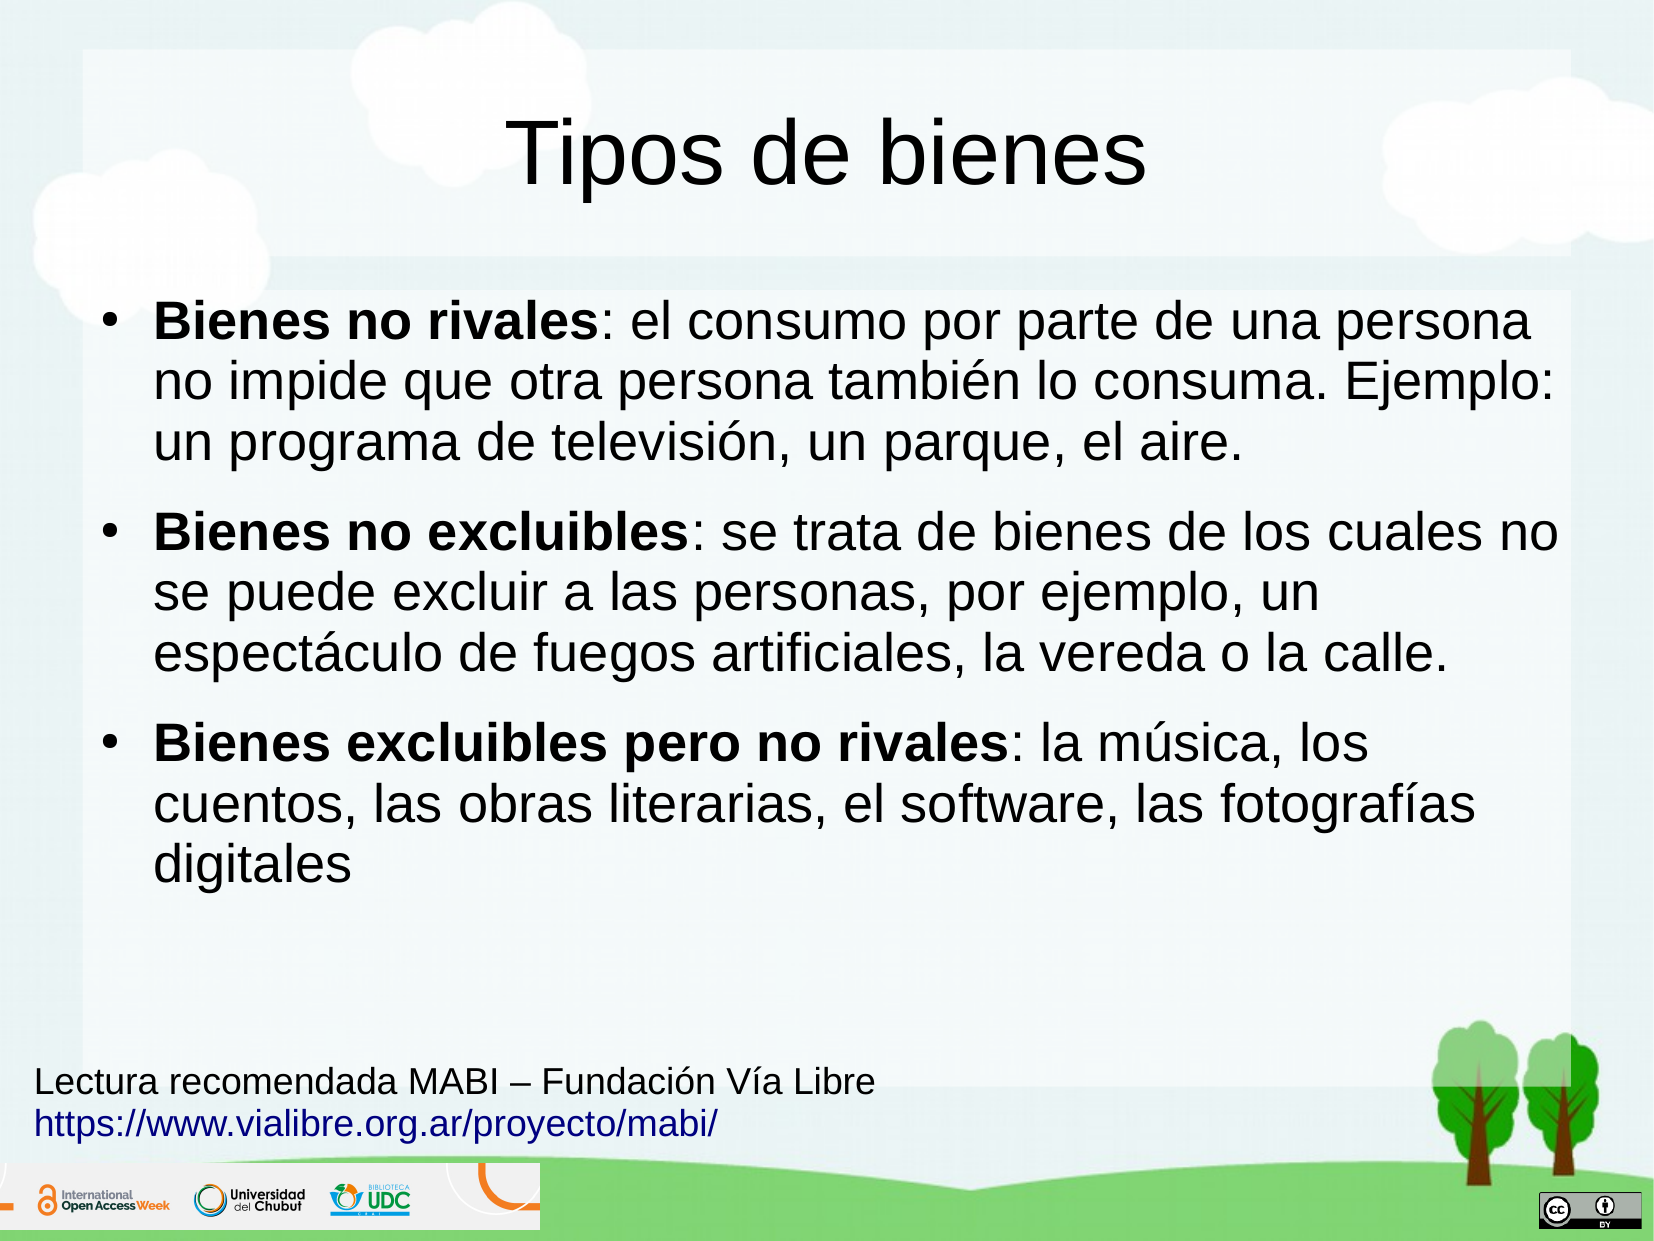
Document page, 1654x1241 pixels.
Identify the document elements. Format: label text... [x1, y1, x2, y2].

list Bienes no rivales: el consumo por parte de una persona no impide que otra persona también lo consuma. Ejemplo: un programa de televisión, un parque, el aire. Bienes no excluibles: se trata de bienes de los cuales no se puede excluir a las personas, por ejemplo, un espectáculo de fuegos artificiales, la vereda o la calle. Bienes excluibles pero no rivales: la música, los cuentos, las obras literarias, el software, las fotografías digitales [82, 290, 1571, 1087]
text_box Lectura recomendada MABI – Fundación Vía Librehttps://www.vialibre.org.ar/proyecto/mabi/ [19, 1052, 1441, 1152]
title Tipos de bienes [82, 49, 1571, 257]
picture [0, 0, 1654, 1241]
